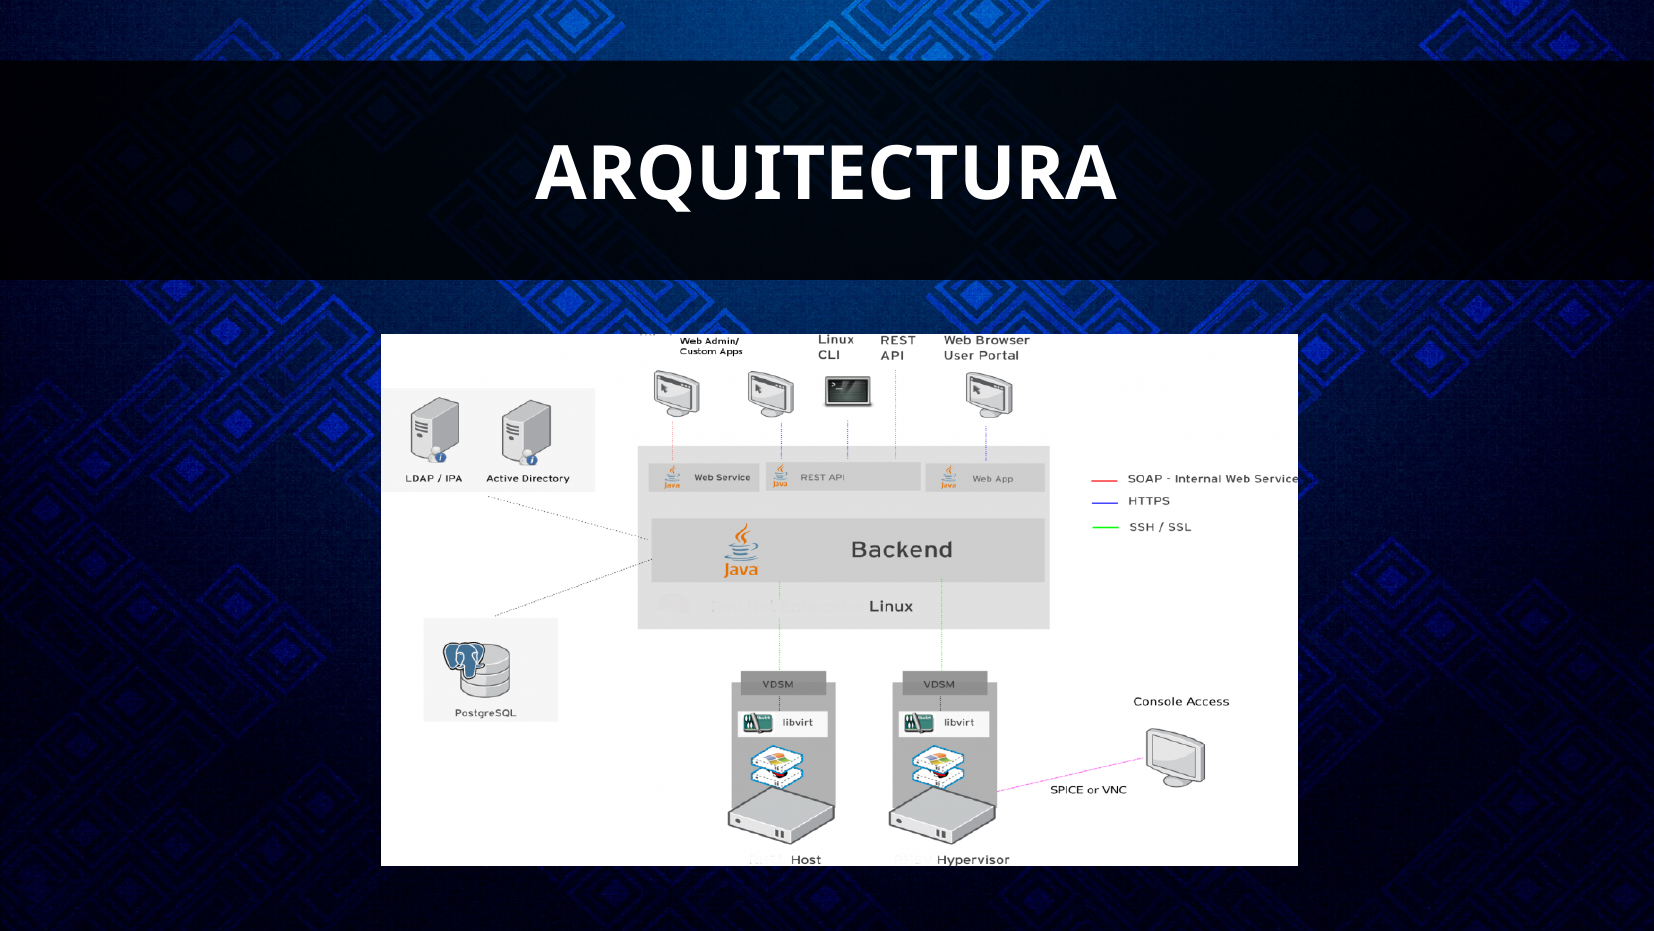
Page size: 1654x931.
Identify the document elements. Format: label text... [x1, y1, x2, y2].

text_box ARQUITECTURA [0, 60, 1654, 280]
picture [0, 0, 1654, 60]
picture [0, 280, 1654, 931]
